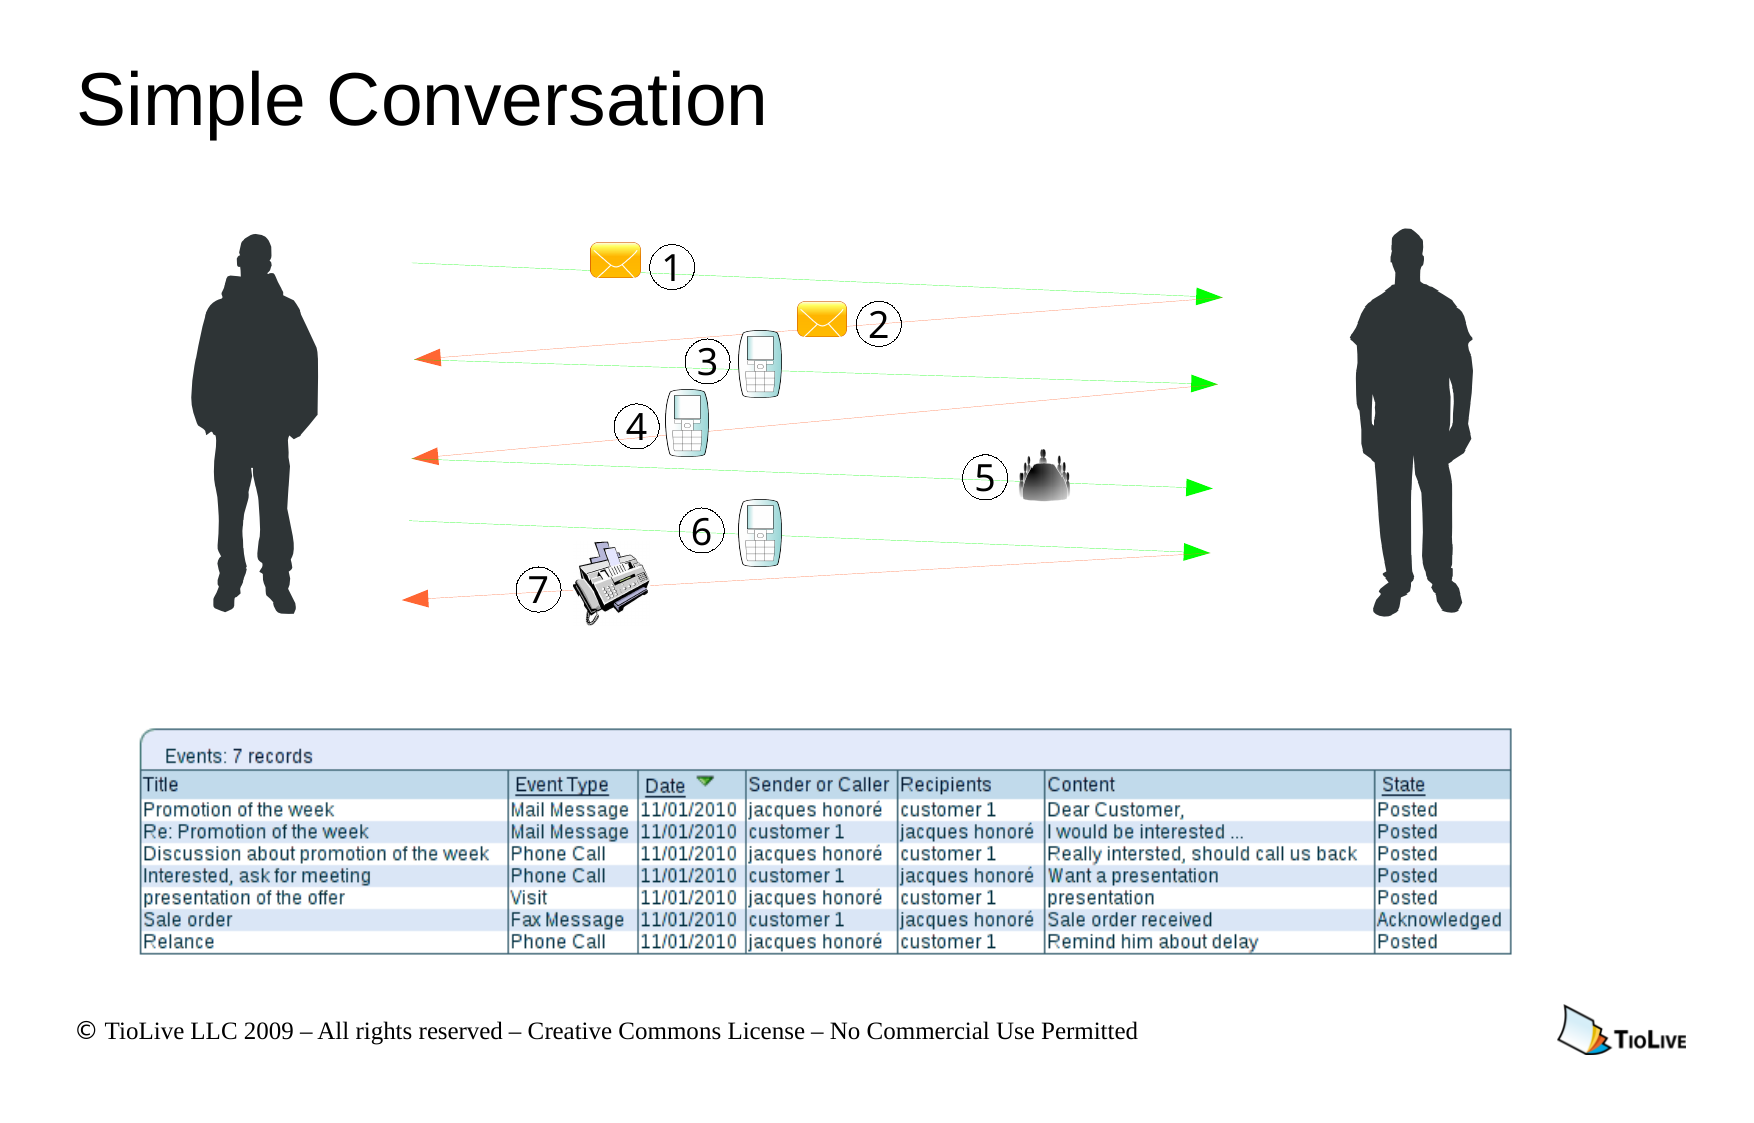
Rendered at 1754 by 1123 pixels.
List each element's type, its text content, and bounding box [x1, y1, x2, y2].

text_box 6 [679, 507, 725, 553]
text_box 1 [649, 244, 695, 290]
picture [797, 301, 847, 338]
picture [1557, 1004, 1686, 1055]
picture [1003, 421, 1092, 526]
picture [738, 499, 782, 567]
text_box 2 [856, 301, 902, 347]
picture [1269, 212, 1555, 627]
text_box 7 [516, 566, 562, 613]
picture [738, 330, 782, 398]
picture [137, 724, 1515, 958]
picture [573, 541, 650, 627]
picture [111, 230, 396, 615]
picture [665, 389, 709, 457]
title Simple Conversation [76, 57, 1684, 163]
text_box 4 [614, 403, 660, 449]
picture [590, 242, 641, 278]
text_box 5 [962, 454, 1008, 500]
text_box 3 [685, 338, 731, 384]
